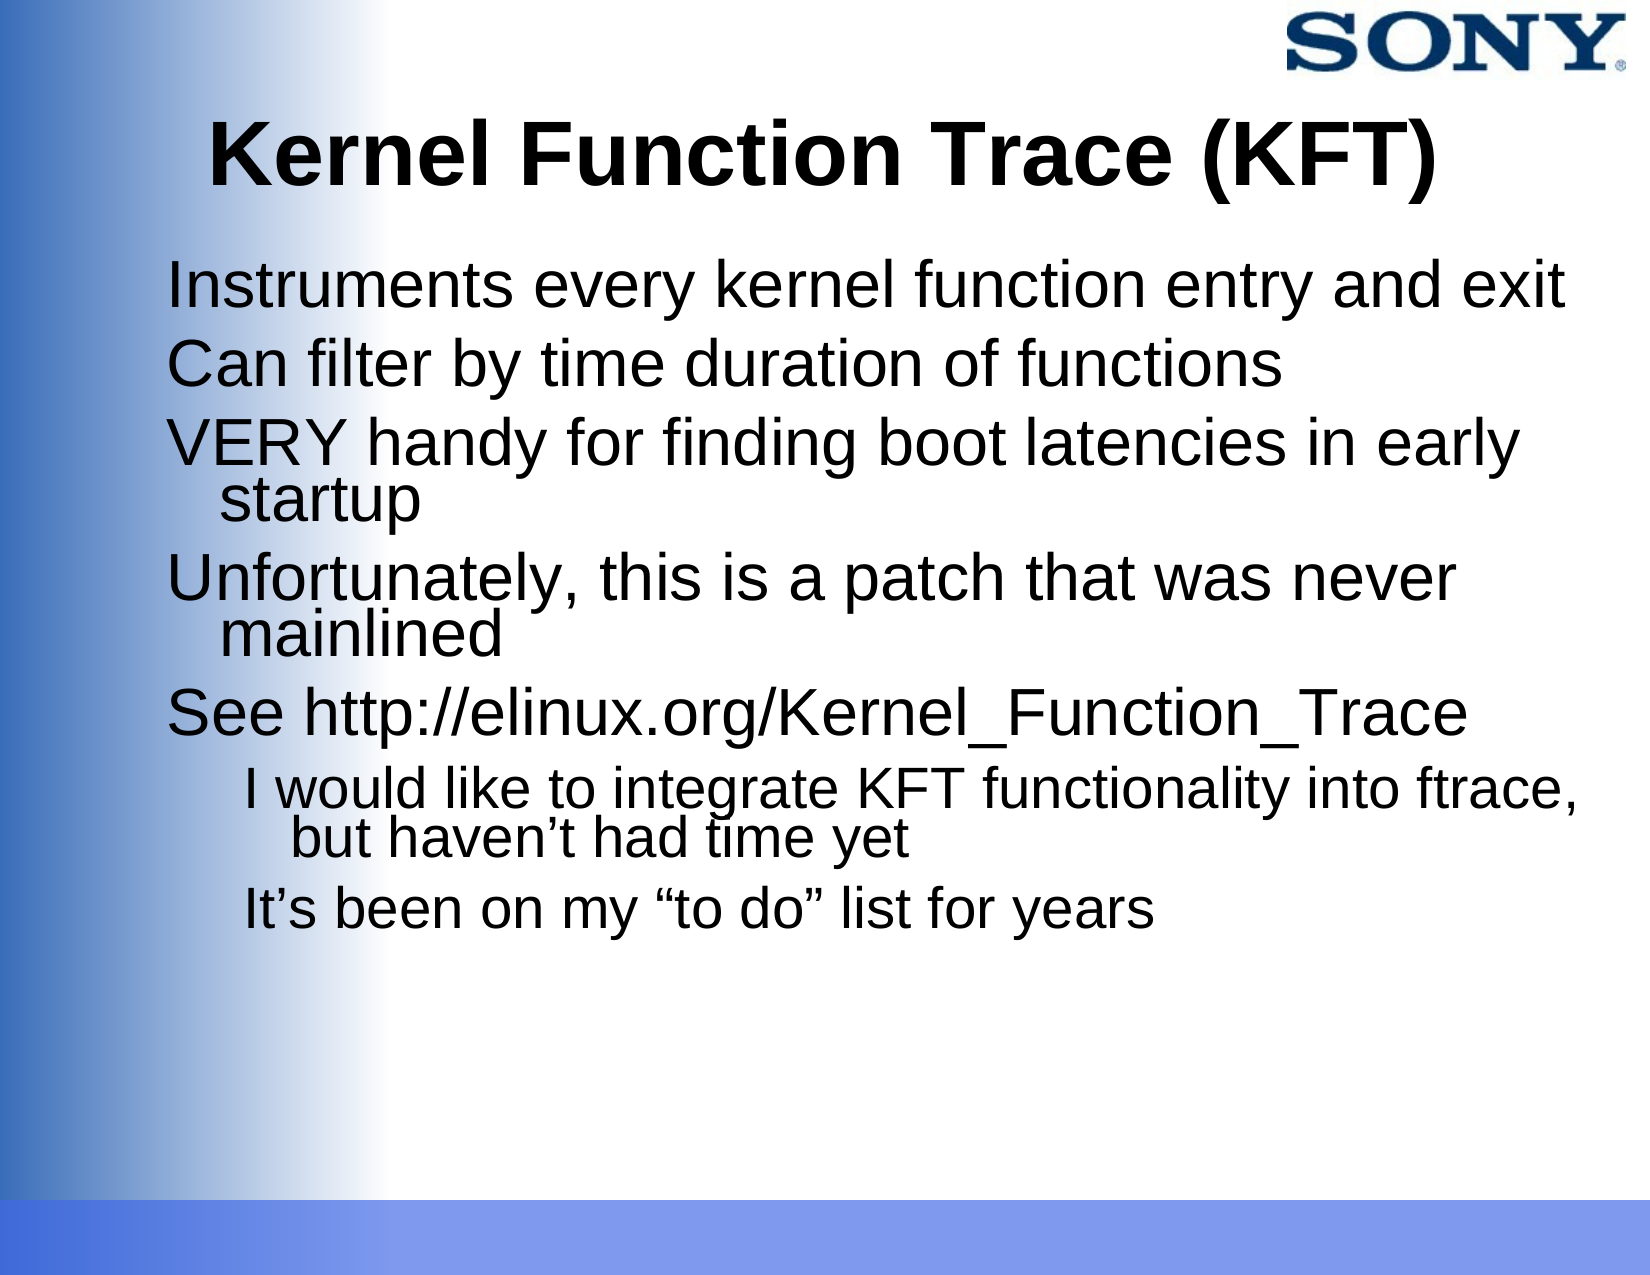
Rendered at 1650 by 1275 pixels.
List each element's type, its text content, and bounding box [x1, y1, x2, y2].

list Instruments every kernel function entry and exit Can filter by time duration of functions VERY handy for finding boot latencies in early startup Unfortunately, this is a patch that was never mainlined See http://elinux.org/Kernel_Function_Trace I would like to integrate KFT functionality into ftrace, but haven’t had time yet It’s been on my “to do” list for years [149, 262, 1608, 1188]
picture [1287, 0, 1626, 80]
title Kernel Function Trace (KFT) [149, 74, 1499, 250]
